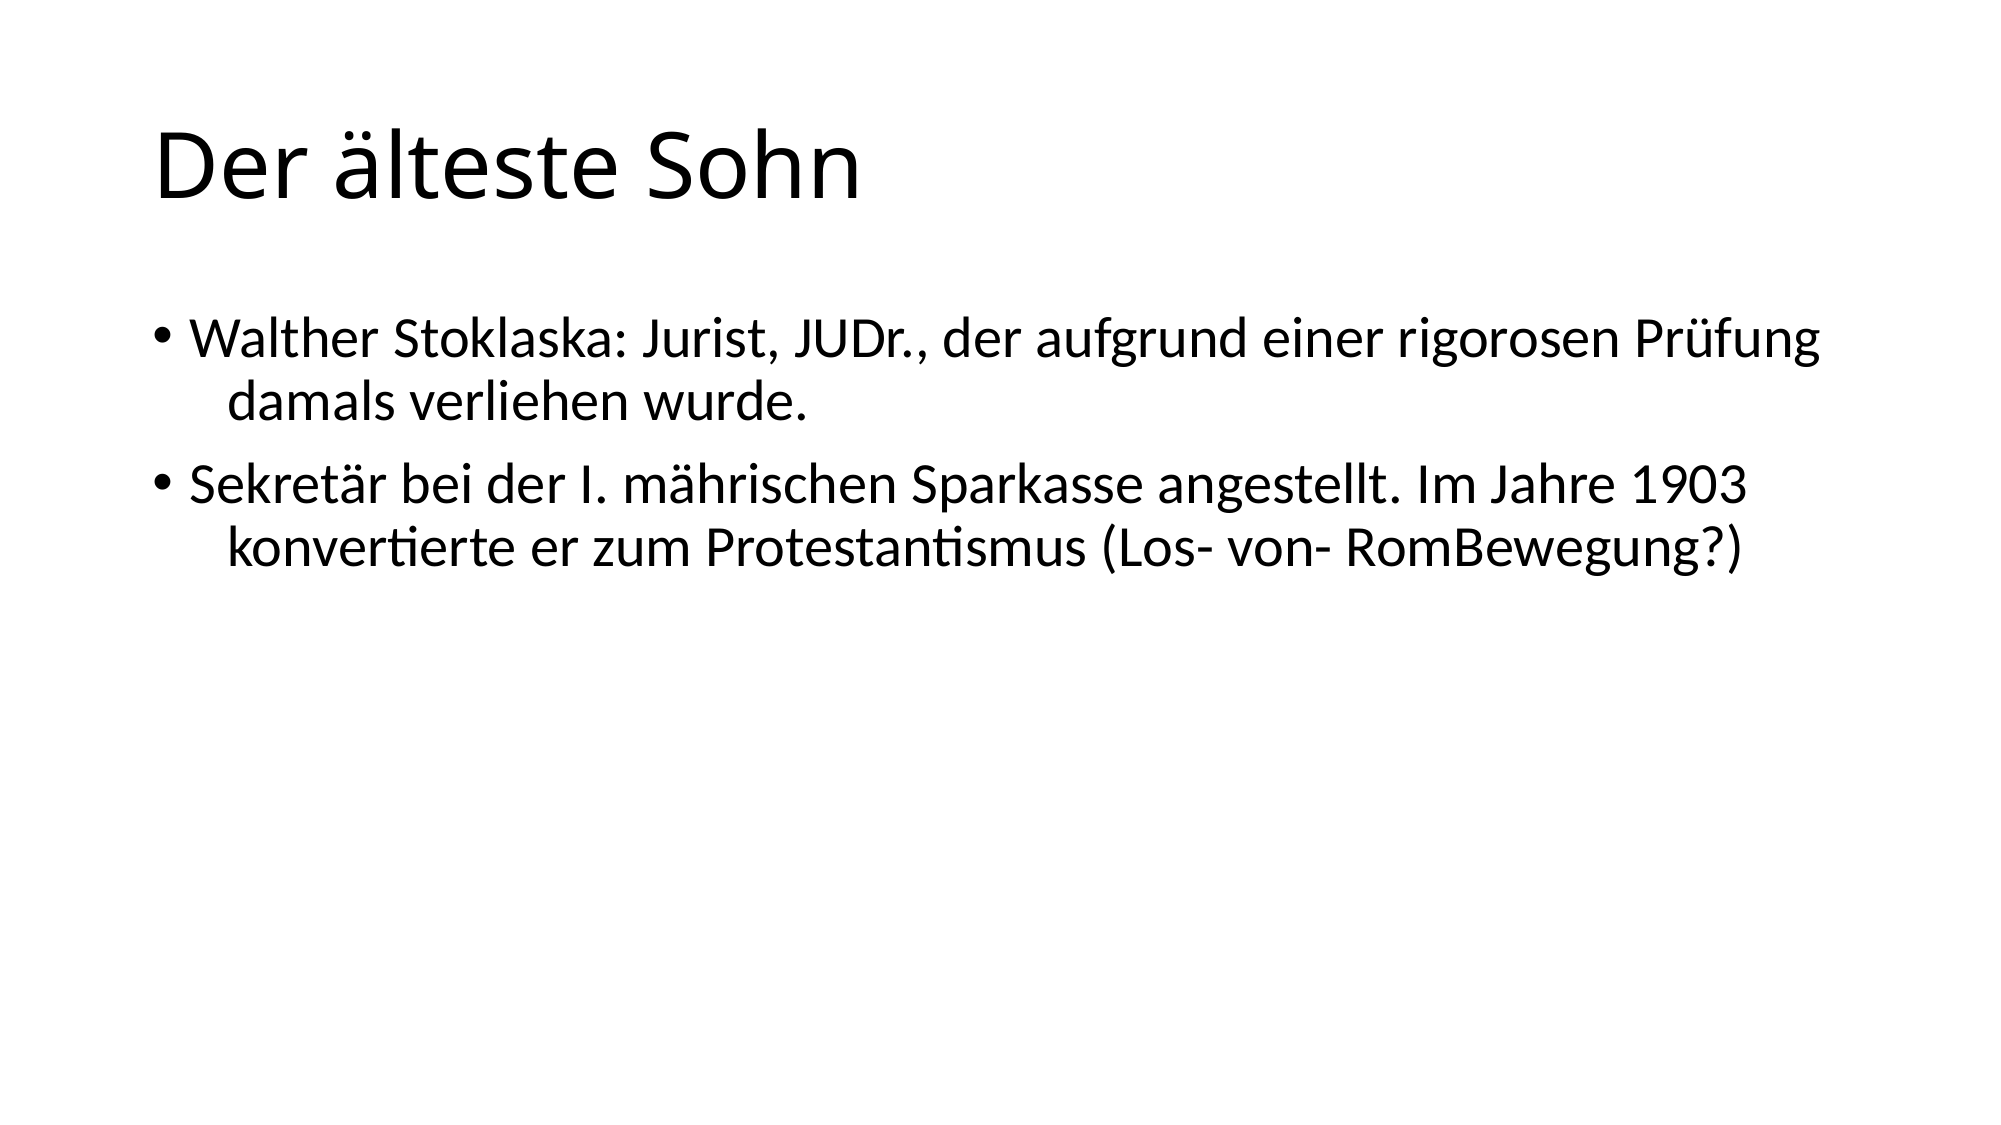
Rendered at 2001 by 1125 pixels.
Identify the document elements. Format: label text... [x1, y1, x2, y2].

list Walther Stoklaska: Jurist, JUDr., der aufgrund einer rigorosen Prüfung damals verliehen wurde. Sekretär bei der I. mährischen Sparkasse angestellt. Im Jahre 1903 konvertierte er zum Protestantismus (Los- von- RomBewegung?) [137, 299, 1863, 1014]
title Der älteste Sohn [137, 59, 1863, 278]
